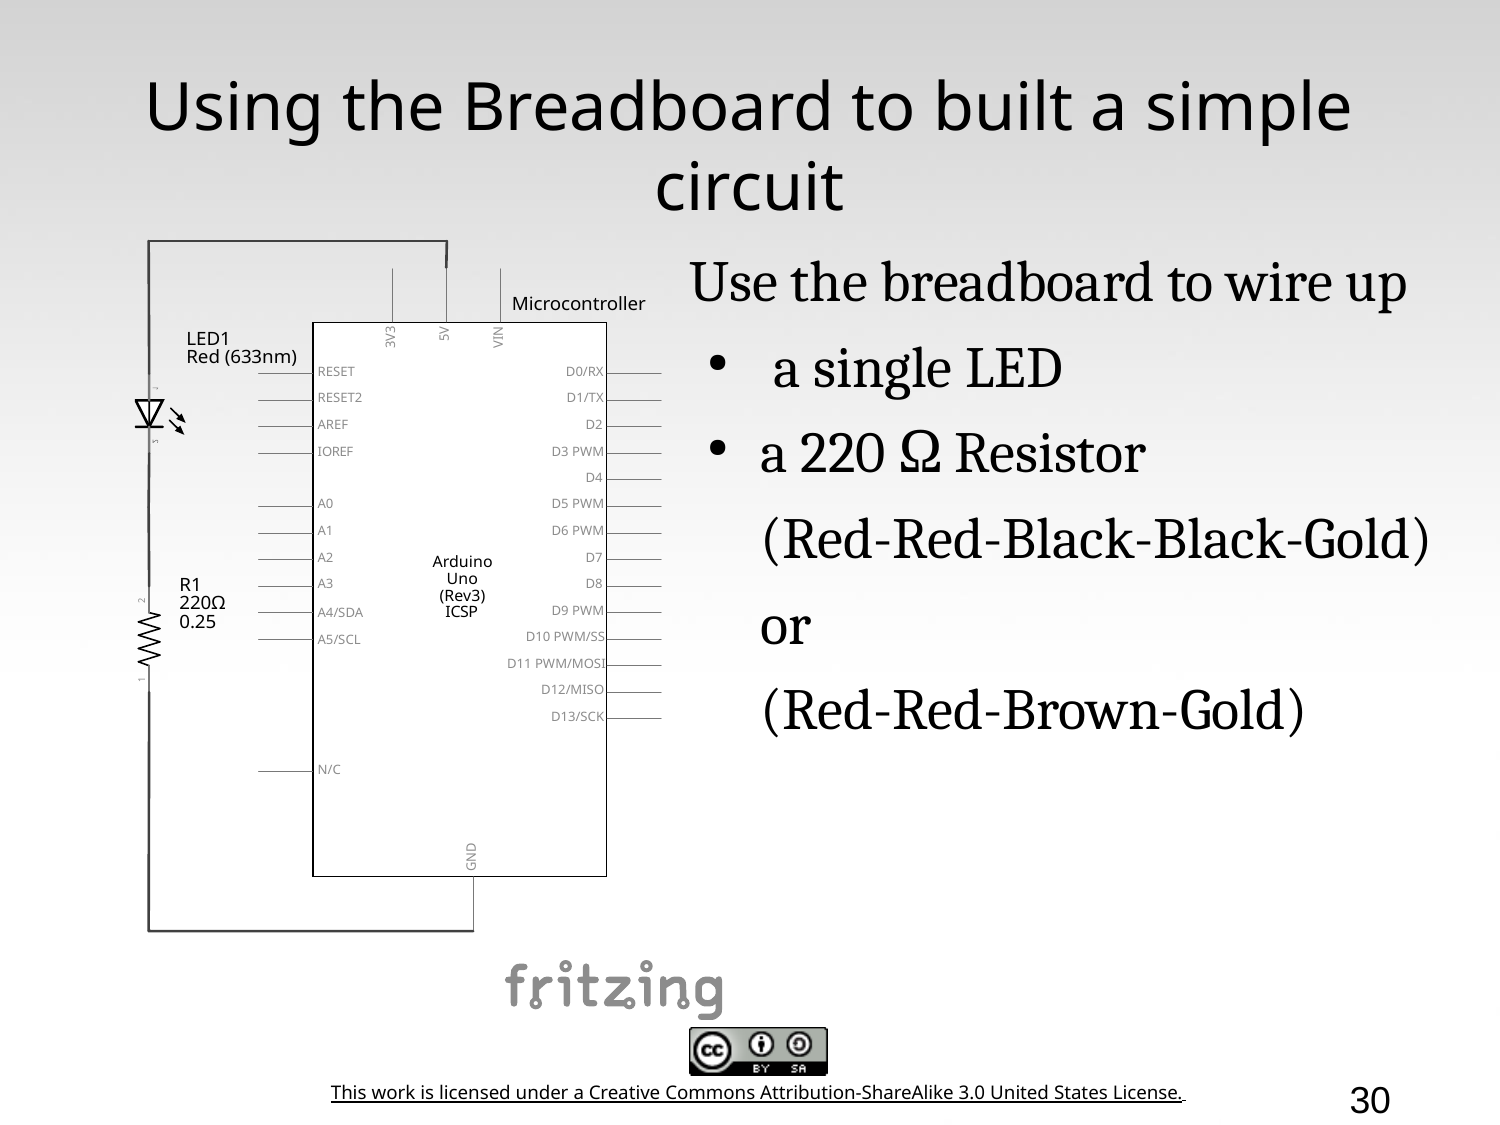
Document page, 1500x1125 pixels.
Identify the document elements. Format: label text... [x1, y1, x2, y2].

list Use the breadboard to wire up a single LED a 220 Ω Resistor (Red-Red-Black-Black-Gold) or (Red-Red-Brown-Gold) [675, 235, 1471, 948]
title Using the Breadboard to built a simple circuit [112, 49, 1388, 238]
picture [0, 0, 1500, 1125]
